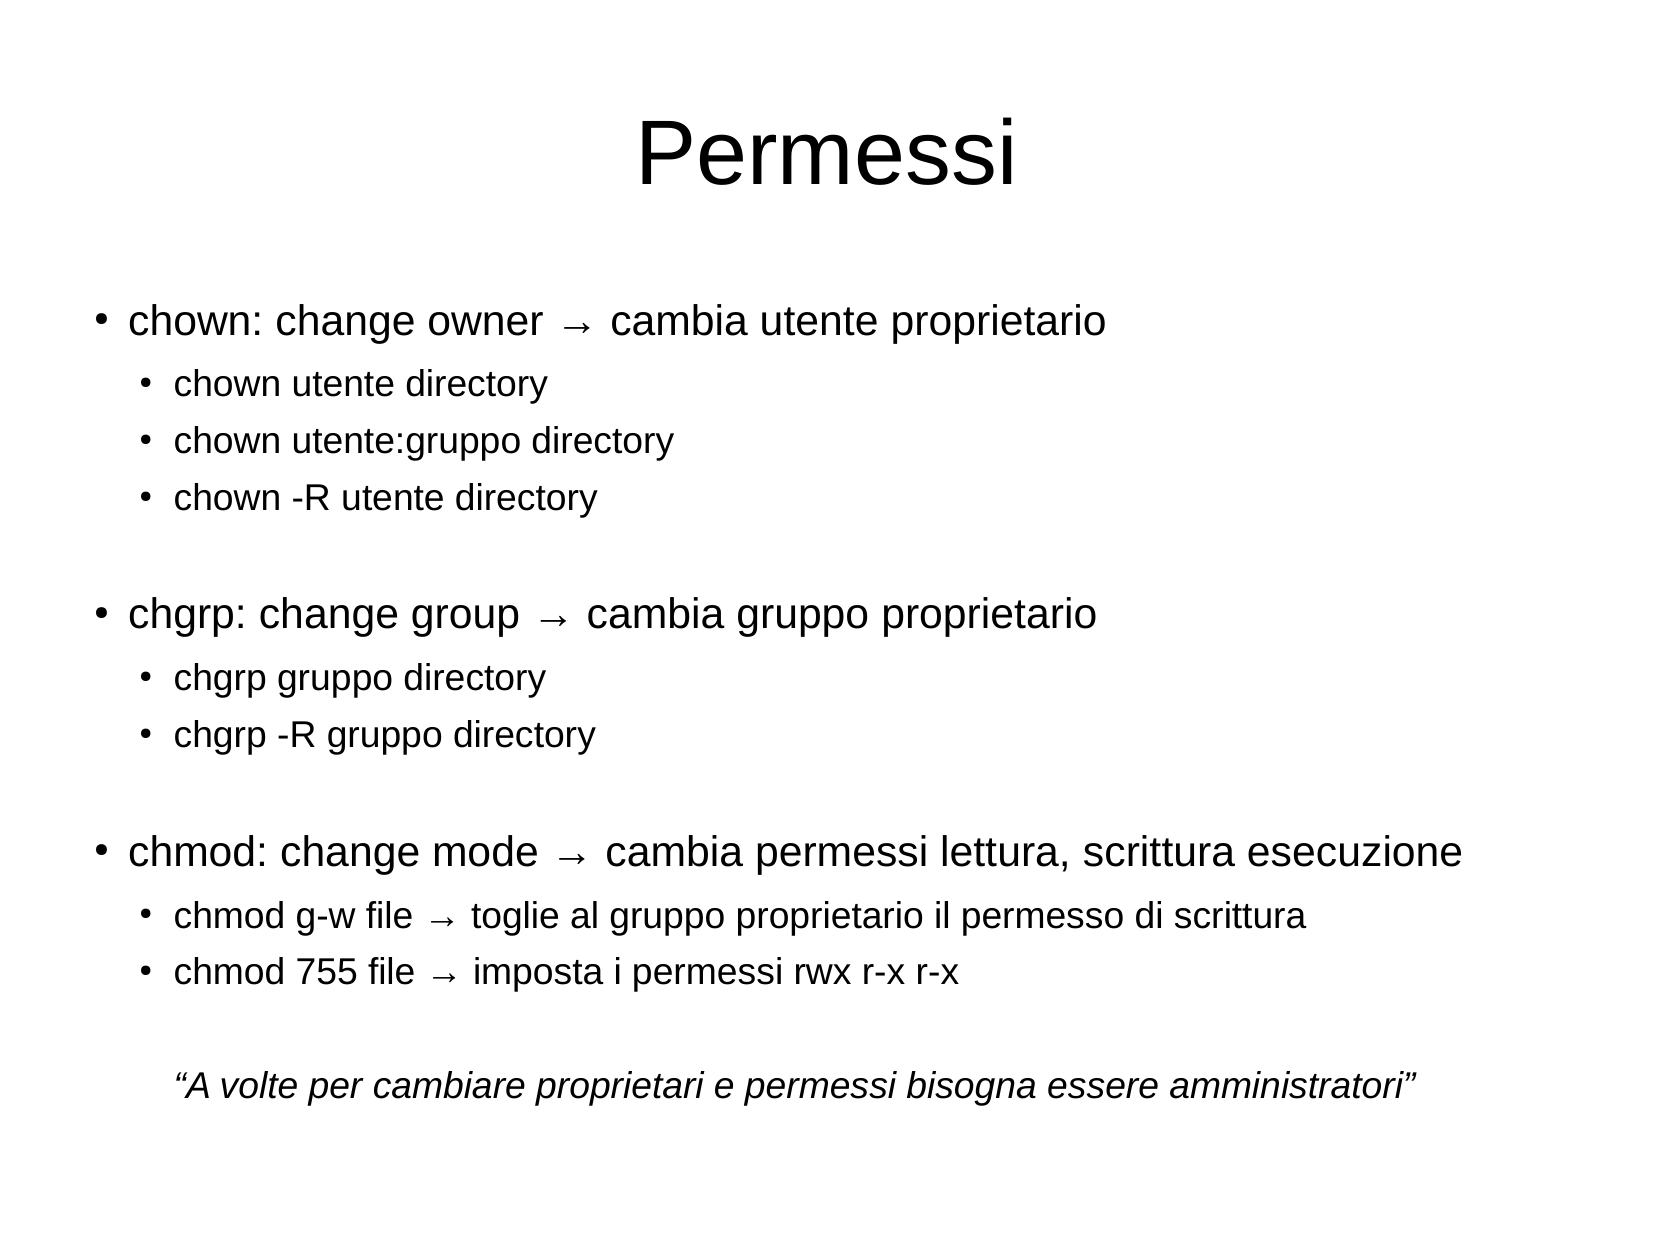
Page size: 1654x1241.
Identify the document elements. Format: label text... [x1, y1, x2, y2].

list chown: change owner → cambia utente proprietario chown utente directory chown utente:gruppo directory chown -R utente directory chgrp: change group → cambia gruppo proprietario chgrp gruppo directory chgrp -R gruppo directory chmod: change mode → cambia permessi lettura, scrittura esecuzione chmod g-w file → toglie al gruppo proprietario il permesso di scrittura chmod 755 file → imposta i permessi rwx r-x r-x “A volte per cambiare proprietari e permessi bisogna essere amministratori” [82, 296, 1571, 1115]
title Permessi [82, 56, 1571, 250]
